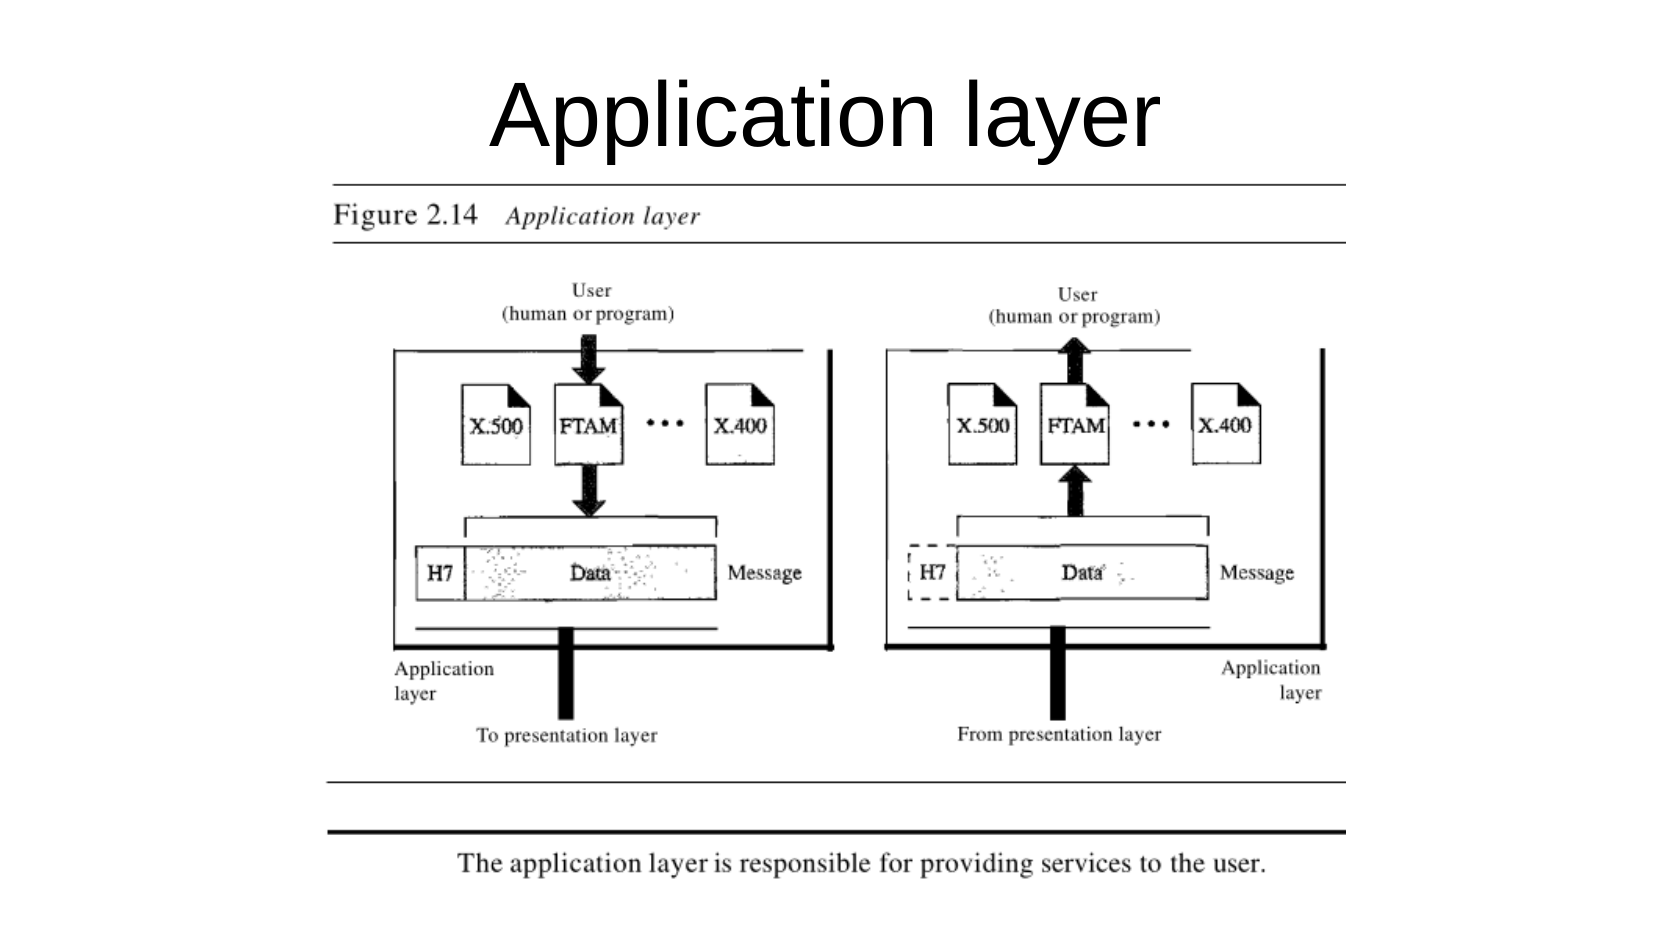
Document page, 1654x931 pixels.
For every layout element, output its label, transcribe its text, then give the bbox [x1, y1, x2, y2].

title Application layer [82, 37, 1571, 193]
picture [320, 175, 1346, 885]
